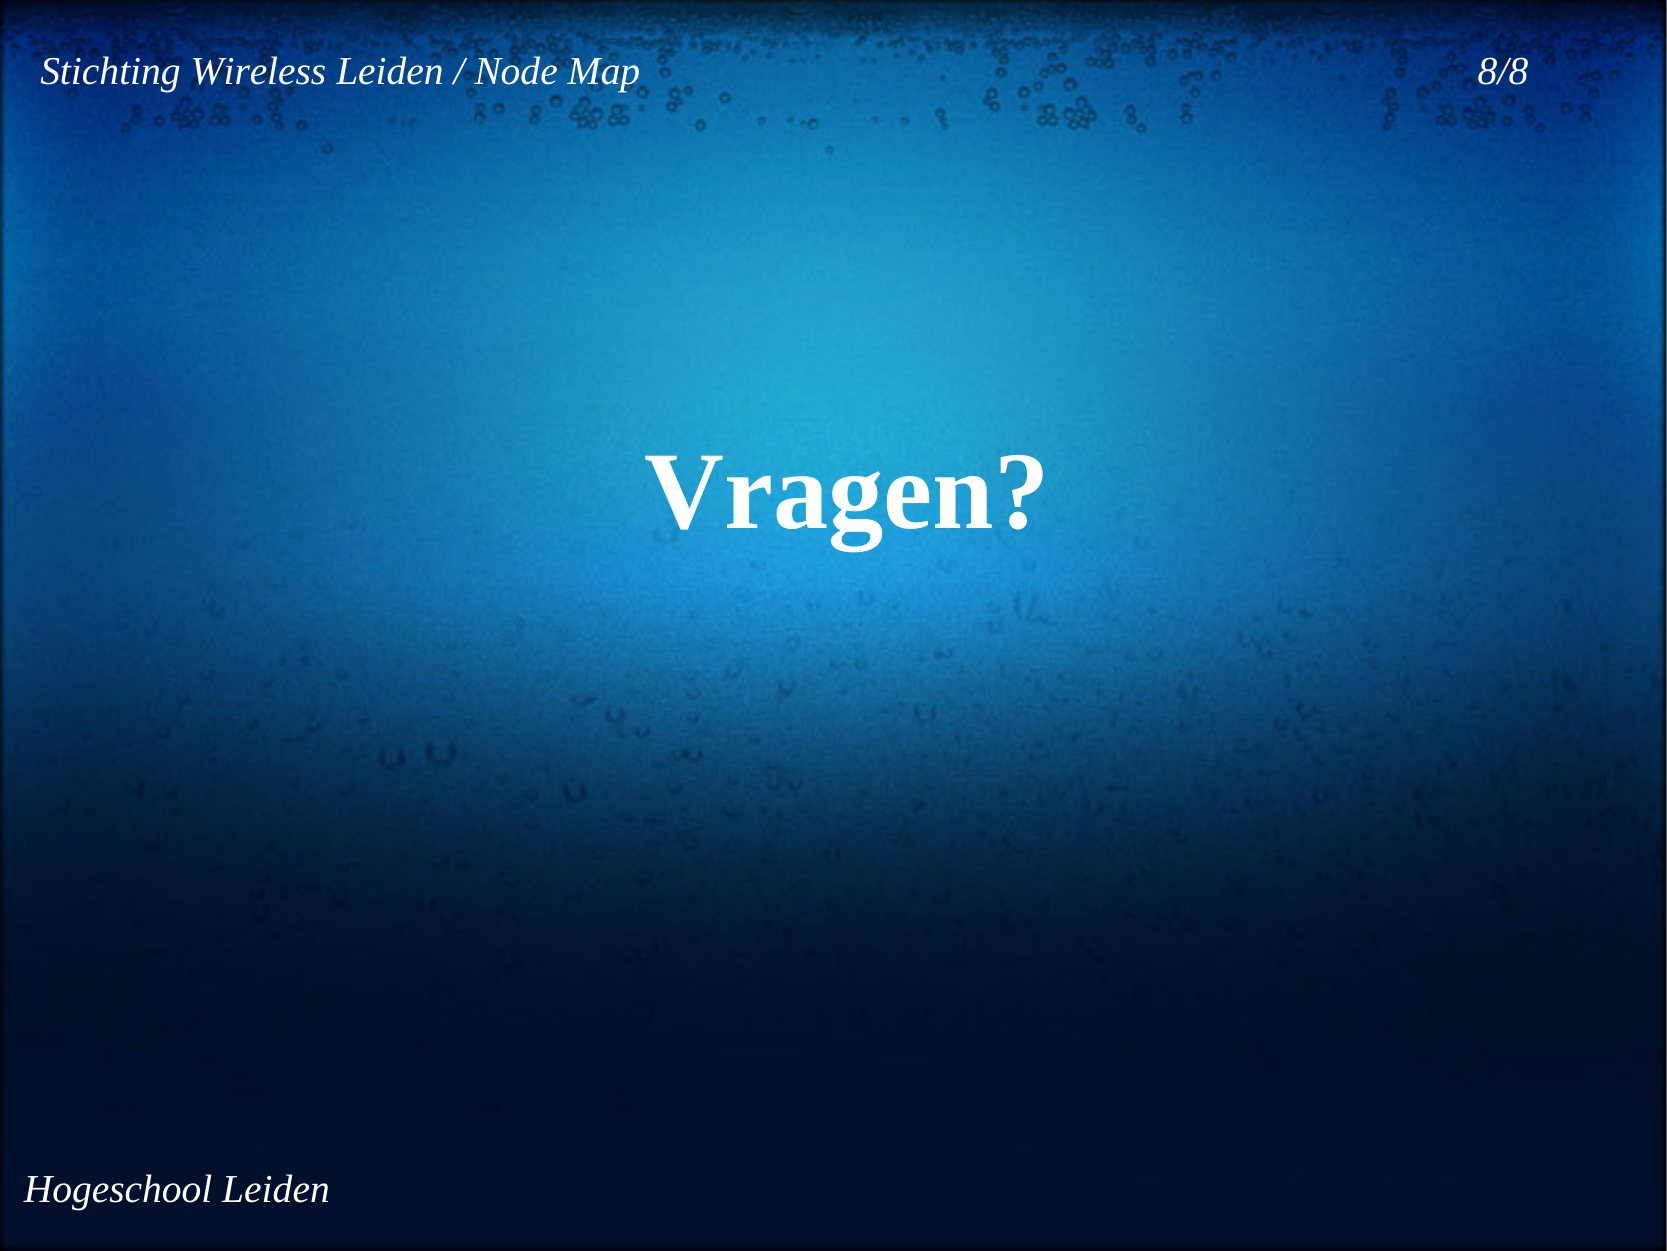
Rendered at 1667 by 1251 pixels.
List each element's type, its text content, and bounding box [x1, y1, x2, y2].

title Stichting Wireless Leiden / Node Map 8/8 [40, 48, 1629, 96]
list Vragen? [589, 428, 1078, 822]
text_box Hogeschool Leiden [23, 1166, 1612, 1212]
picture [0, 0, 1667, 1251]
